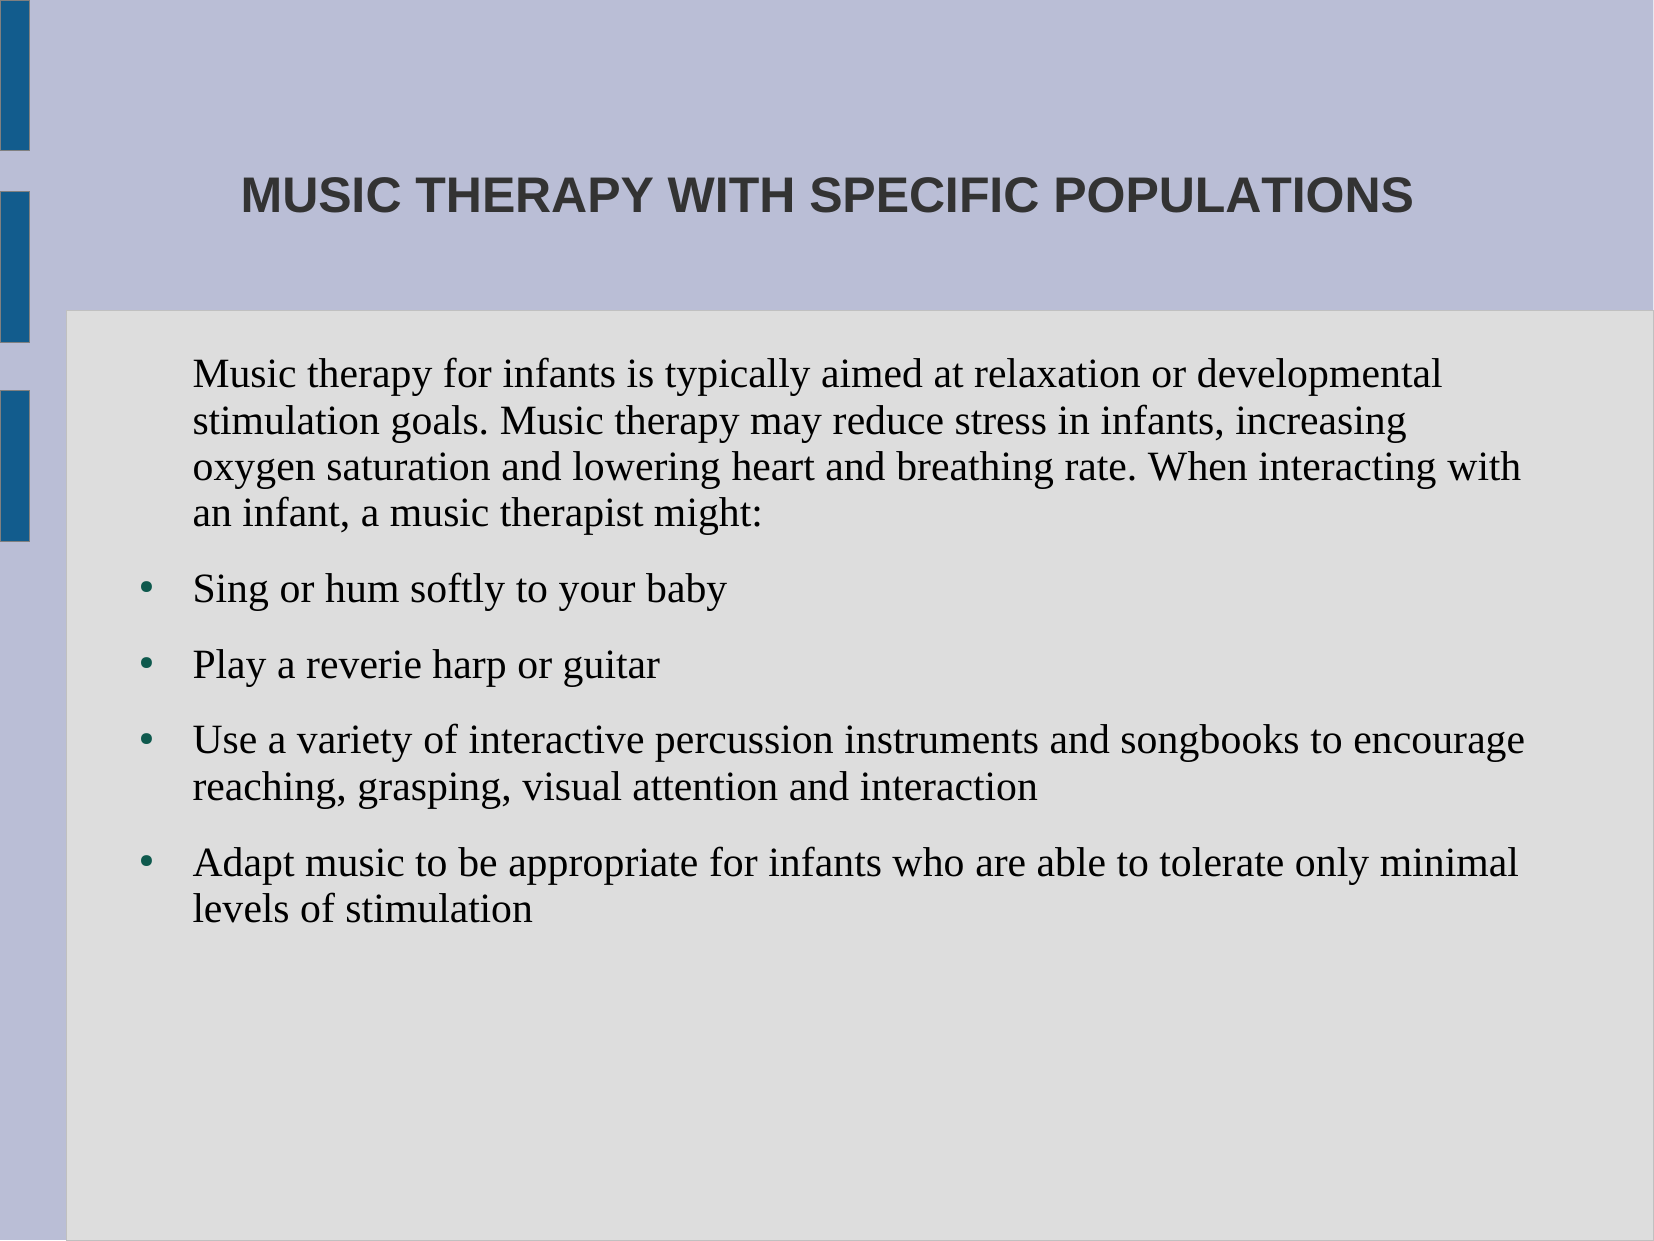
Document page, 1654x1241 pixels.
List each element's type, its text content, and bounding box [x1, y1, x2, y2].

title MUSIC THERAPY WITH SPECIFIC POPULATIONS [121, 91, 1534, 299]
list Music therapy for infants is typically aimed at relaxation or developmental stimulation goals. Music therapy may reduce stress in infants, increasing oxygen saturation and lowering heart and breathing rate. When interacting with an infant, a music therapist might: Sing or hum softly to your baby Play a reverie harp or guitar Use a variety of interactive percussion instruments and songbooks to encourage reaching, grasping, visual attention and interaction Adapt music to be appropriate for infants who are able to tolerate only minimal levels of stimulation [121, 350, 1534, 1224]
